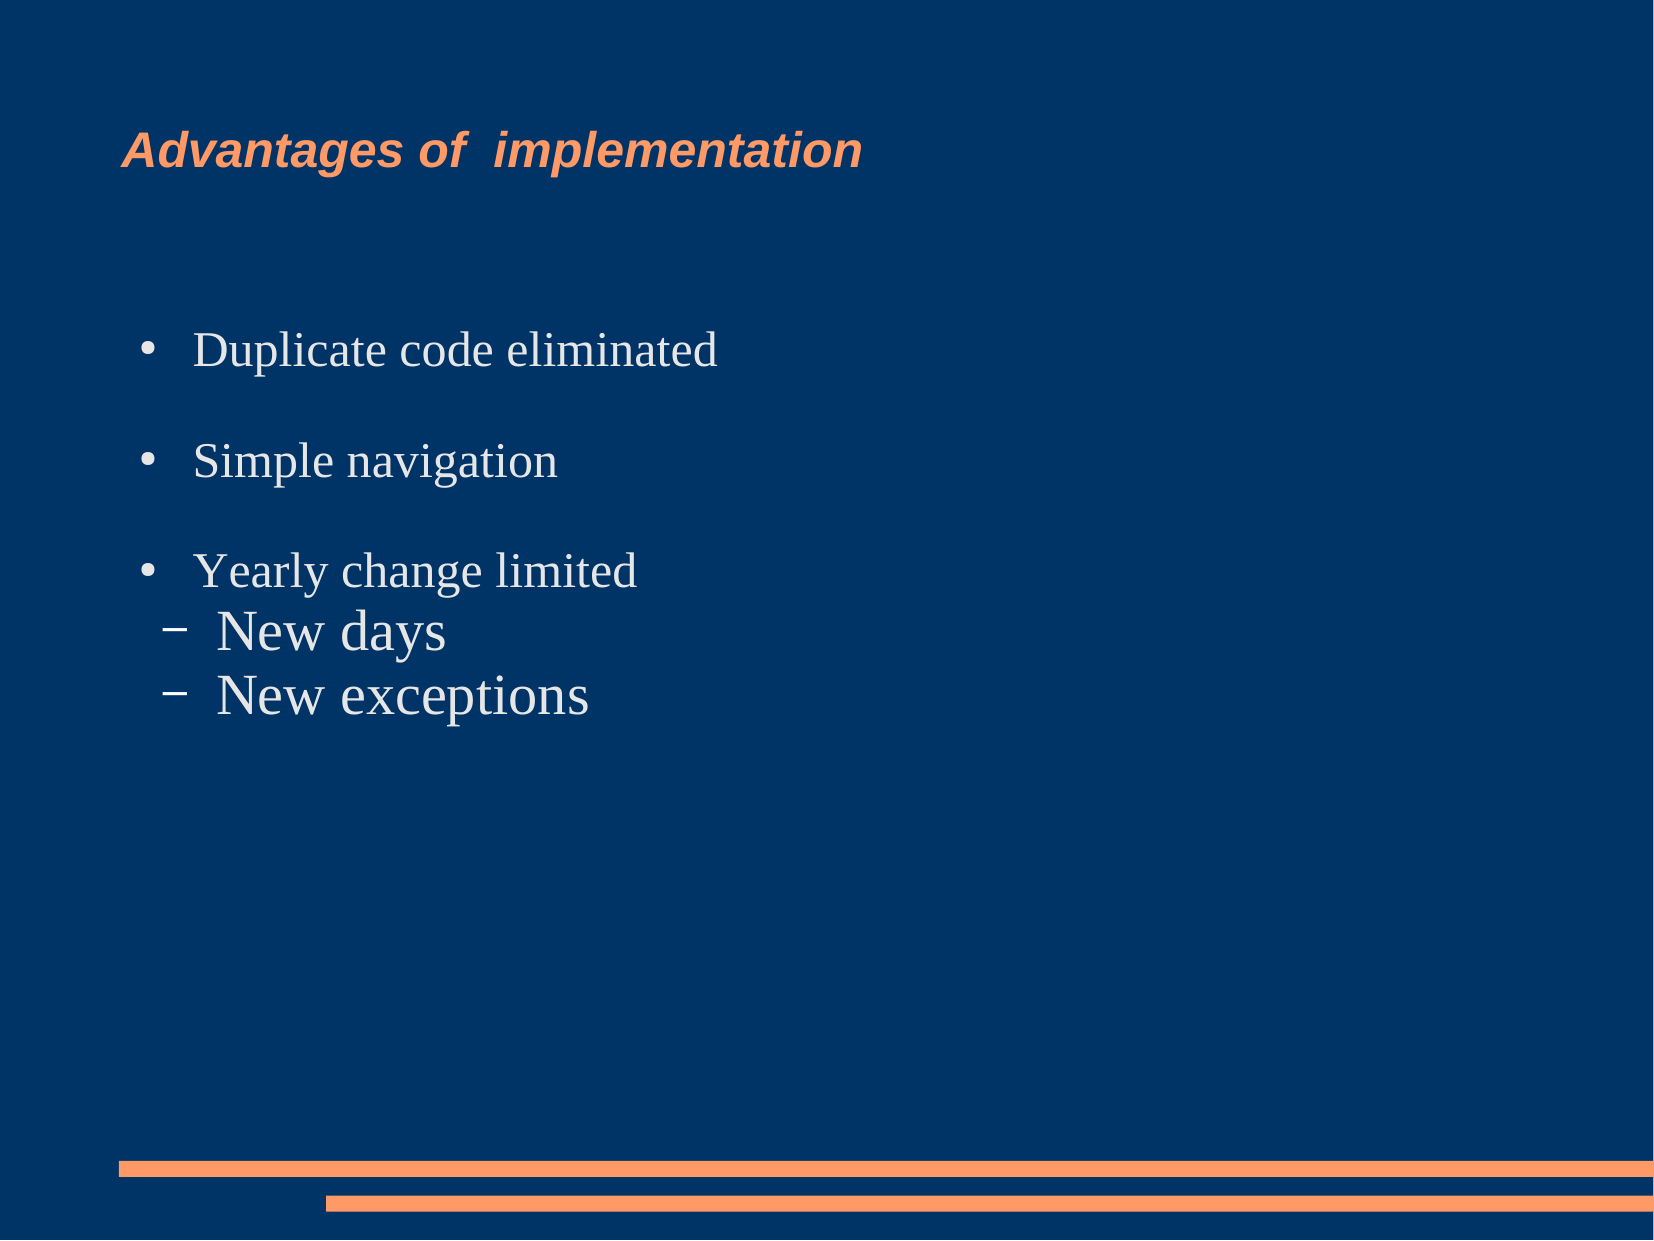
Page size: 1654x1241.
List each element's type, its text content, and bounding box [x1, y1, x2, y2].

title Advantages of implementation [121, 46, 1534, 254]
list Duplicate code eliminated Simple navigation Yearly change limited New days New exceptions [121, 322, 1561, 1132]
